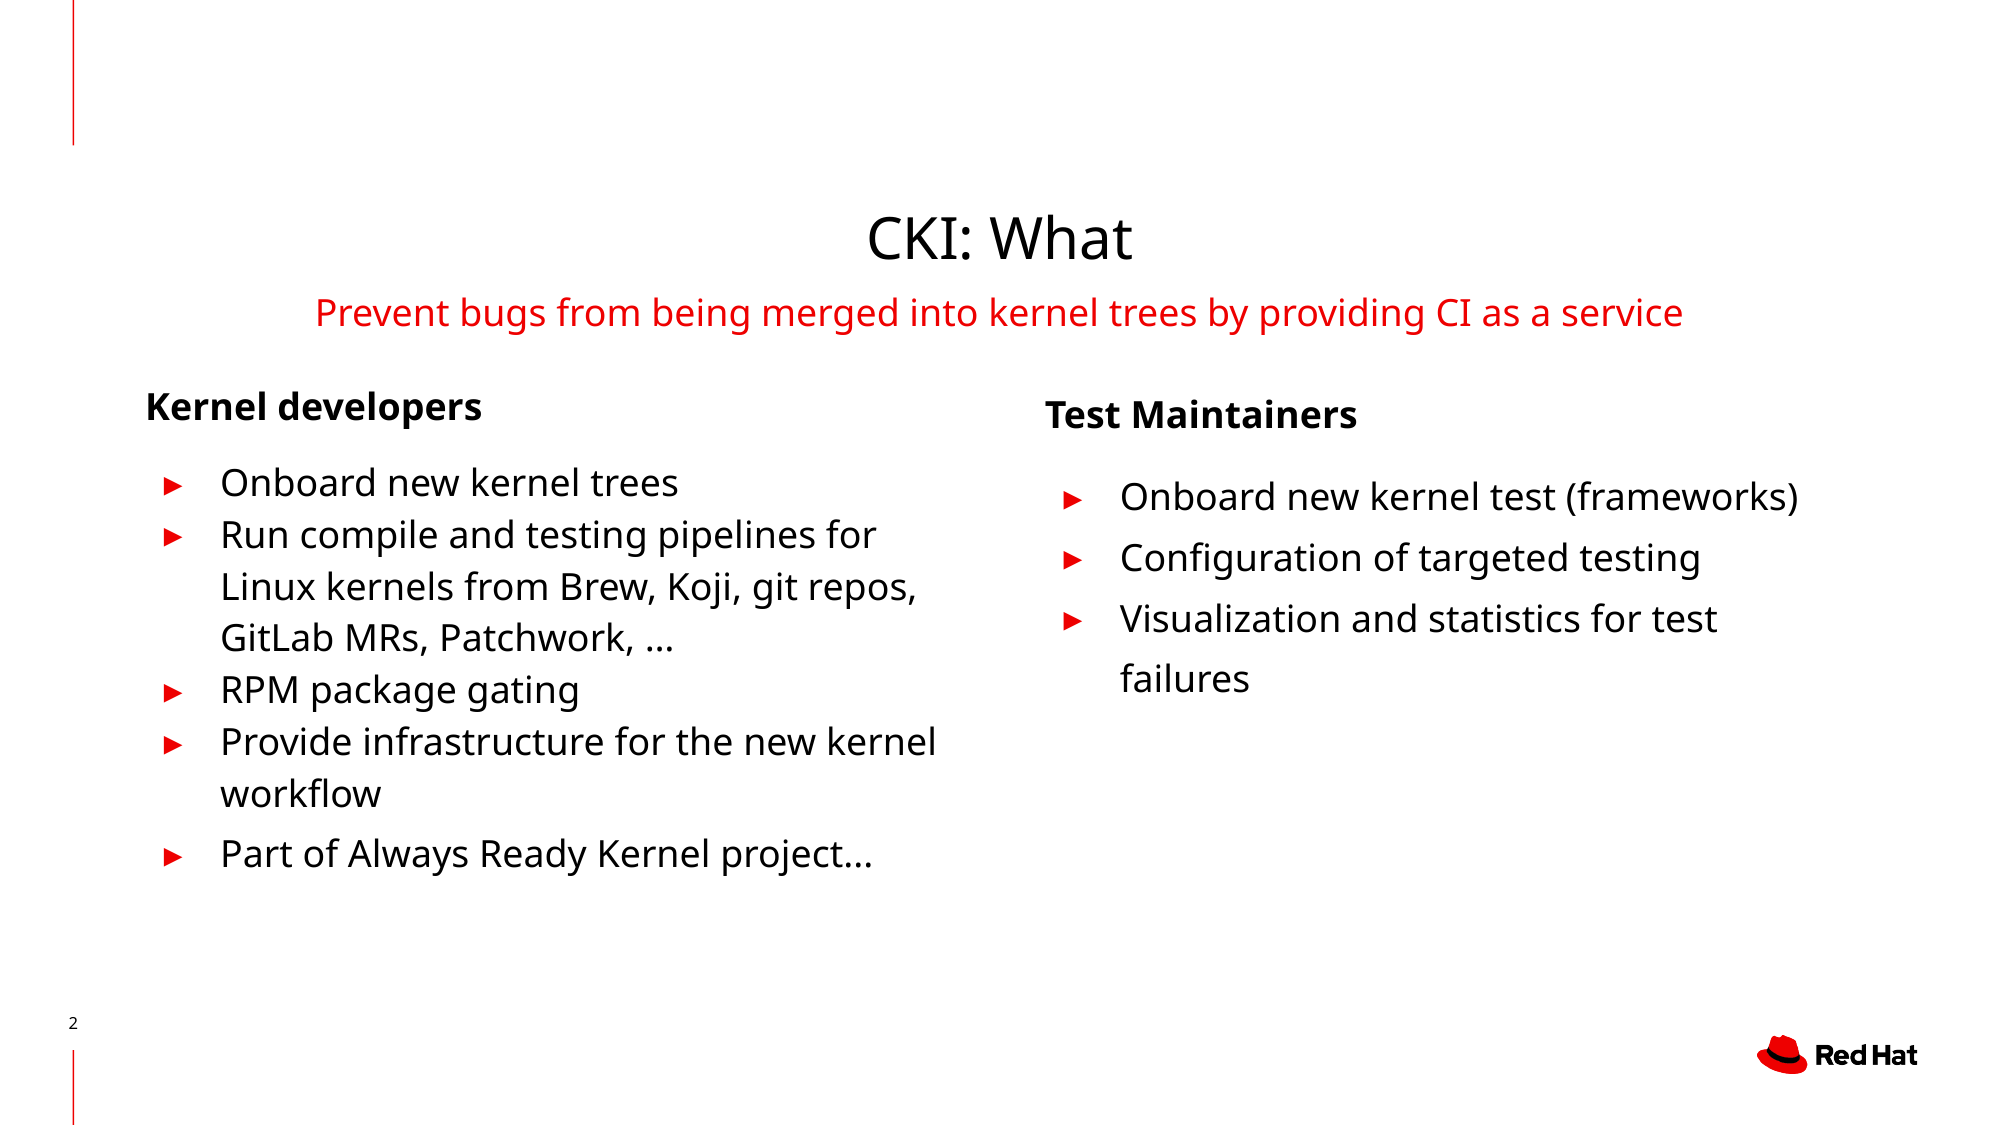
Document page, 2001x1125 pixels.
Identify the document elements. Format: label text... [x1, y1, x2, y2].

list Kernel developers Onboard new kernel trees Run compile and testing pipelines for Linux kernels from Brew, Koji, git repos, GitLab MRs, Patchwork, … RPM package gating Provide infrastructure for the new kernel workflow Part of Always Ready Kernel project... [145, 375, 956, 988]
subtitle Prevent bugs from being merged into kernel trees by providing CI as a service [145, 271, 1855, 320]
title CKI: What [145, 180, 1855, 271]
list Test Maintainers Onboard new kernel test (frameworks) Configuration of targeted testing Visualization and statistics for test failures [1044, 375, 1855, 988]
slide_number <number> [13, 1012, 134, 1036]
picture [1757, 1035, 1918, 1074]
